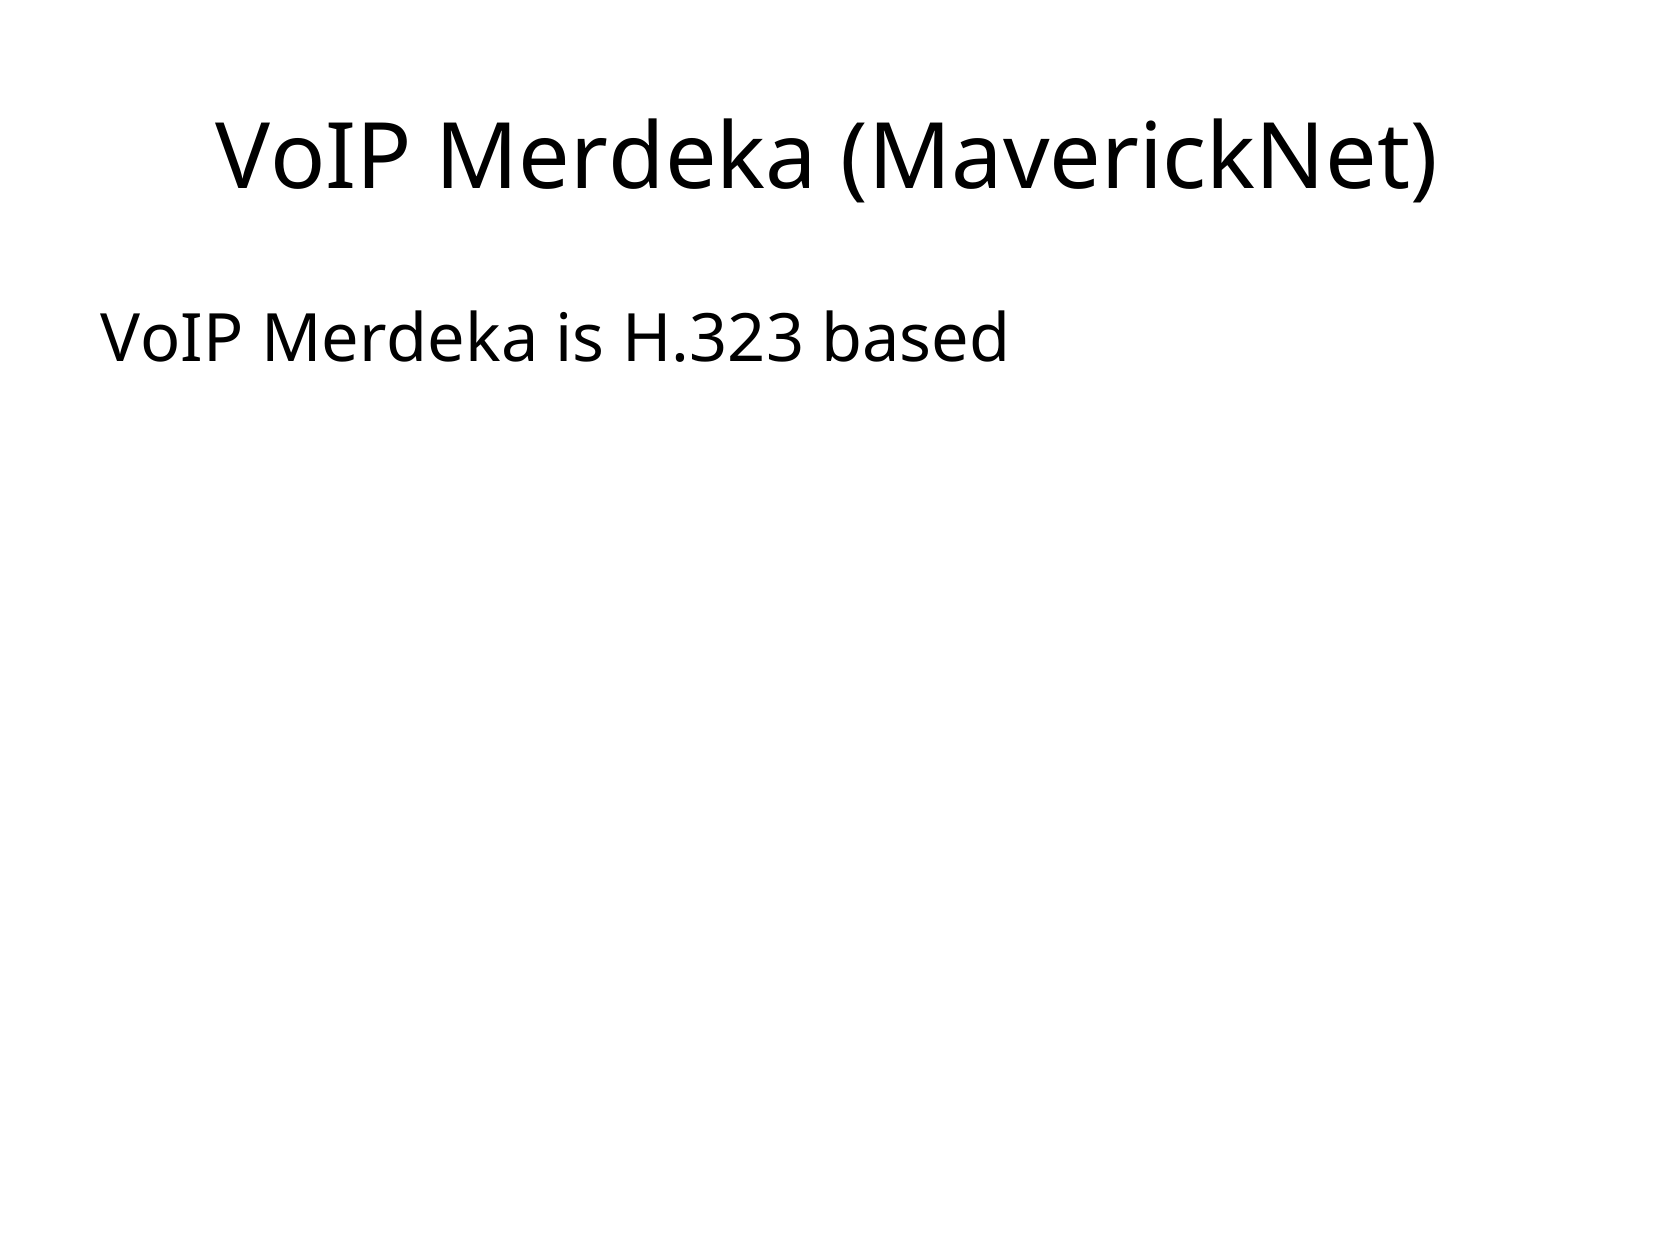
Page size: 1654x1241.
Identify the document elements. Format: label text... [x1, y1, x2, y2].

list VoIP Merdeka is H.323 based [82, 290, 1571, 1109]
title VoIP Merdeka (MaverickNet) [82, 49, 1571, 257]
